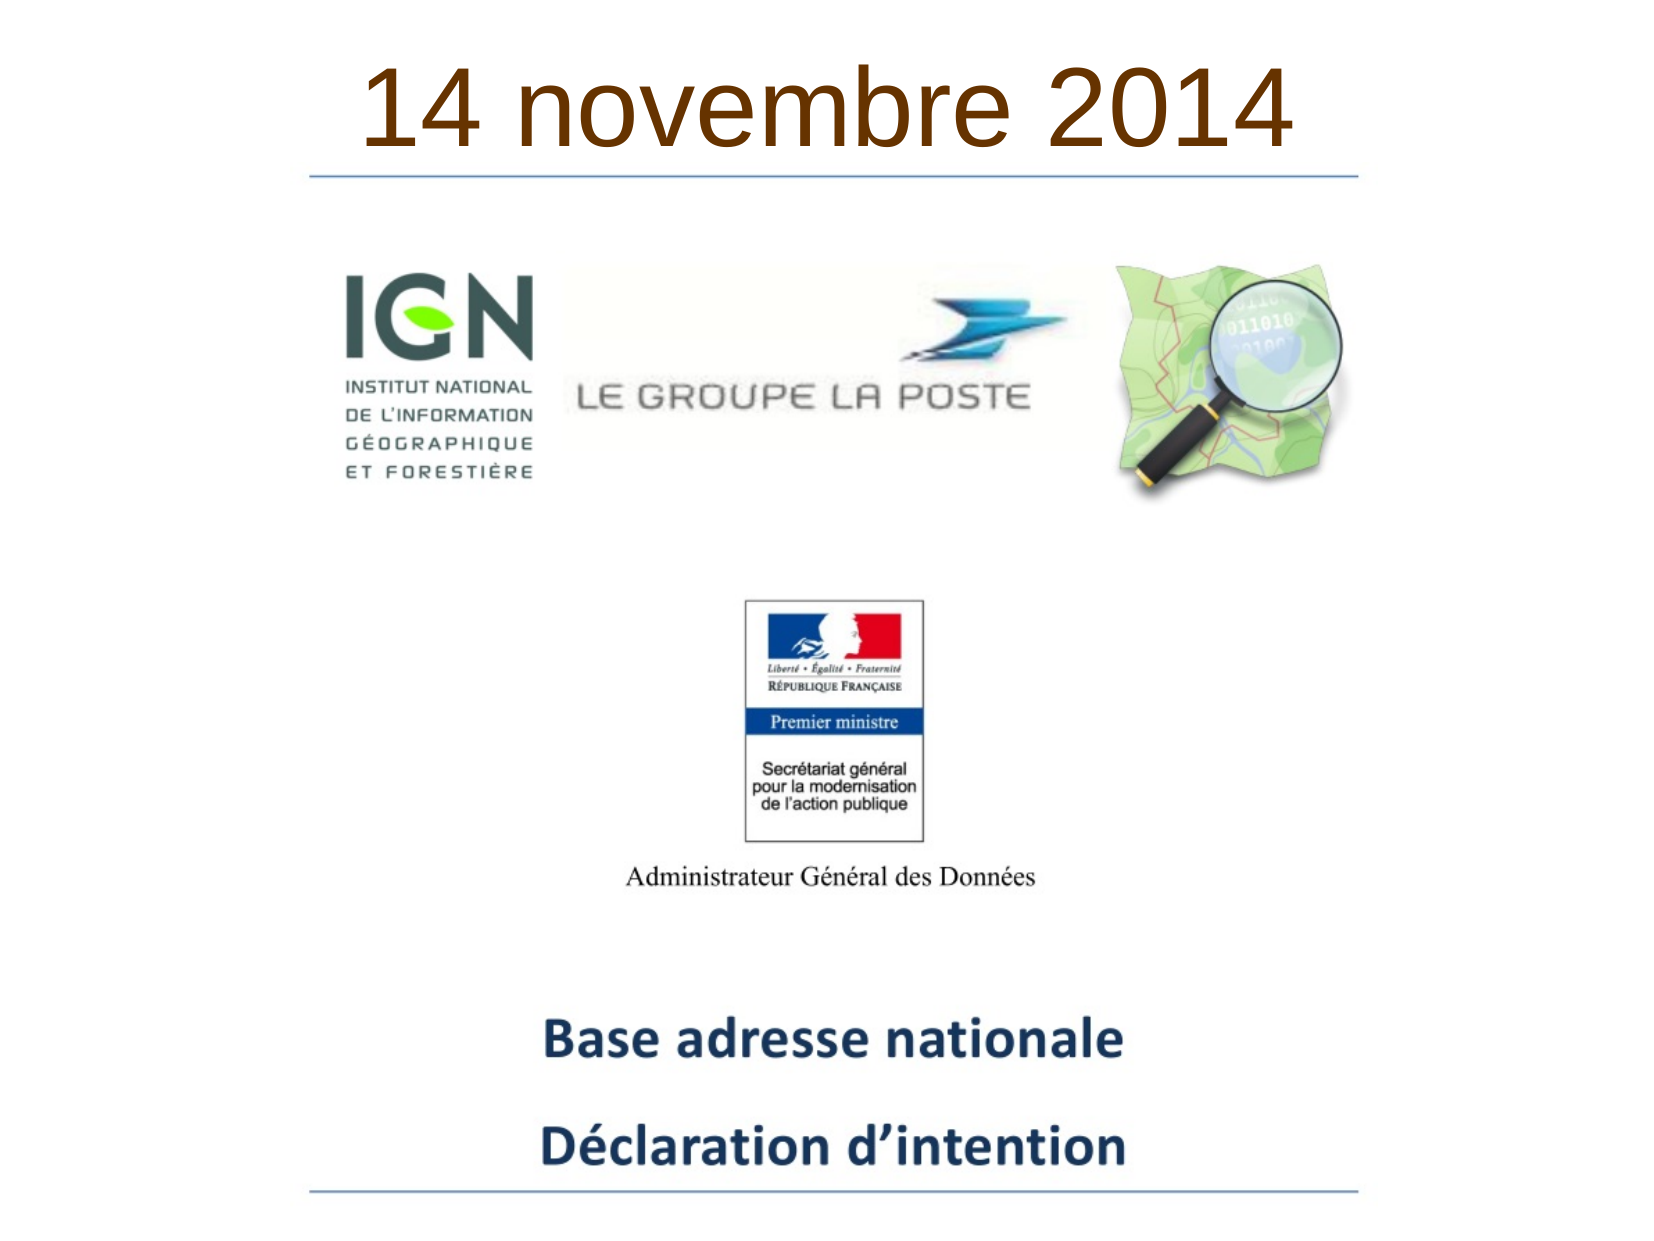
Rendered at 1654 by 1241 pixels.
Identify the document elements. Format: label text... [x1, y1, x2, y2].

picture [290, 162, 1378, 1210]
title 14 novembre 2014 [82, 44, 1571, 170]
